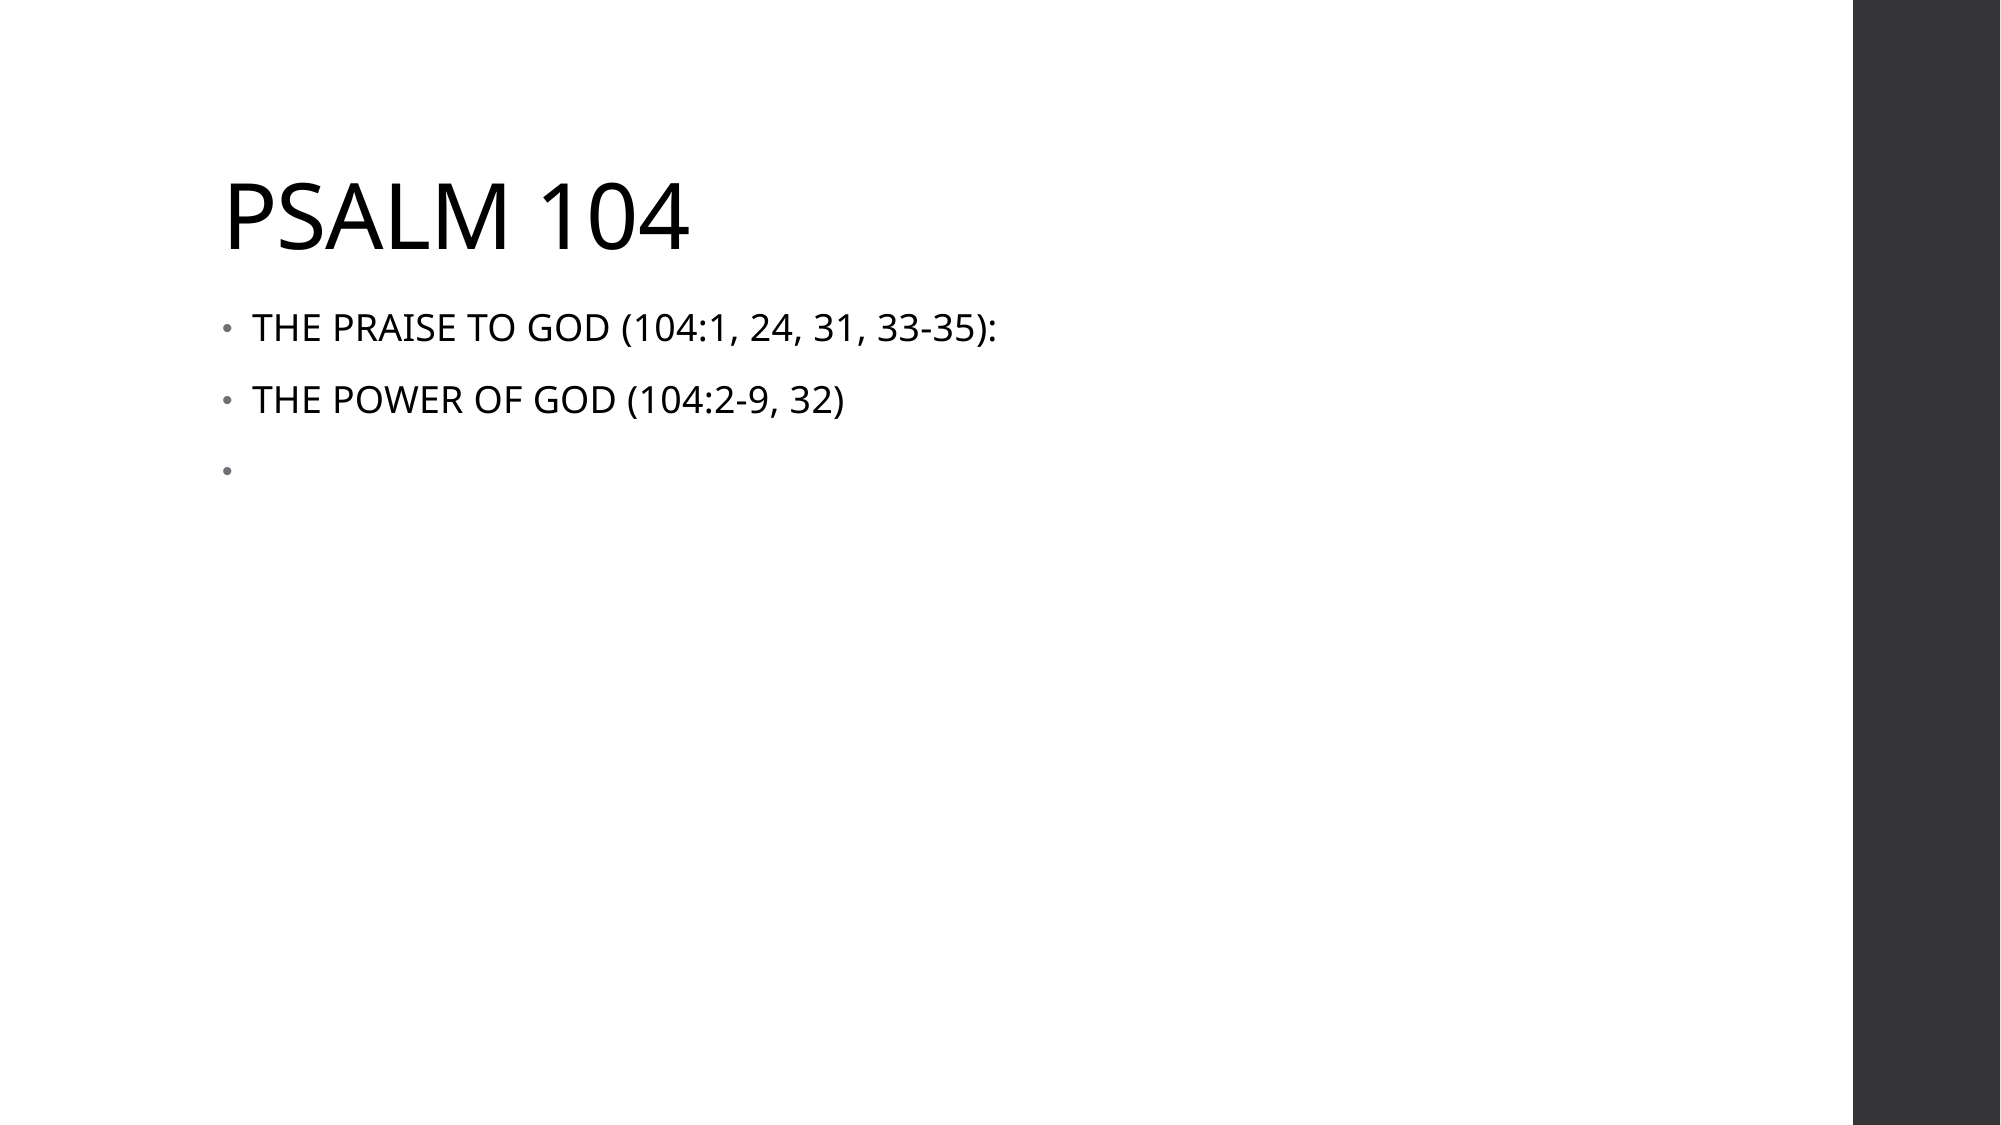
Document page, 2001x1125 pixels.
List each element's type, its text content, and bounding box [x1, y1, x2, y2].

list THE PRAISE TO GOD (104:1, 24, 31, 33-35): THE POWER OF GOD (104:2-9, 32) [206, 299, 1617, 1014]
title PSALM 104 [206, 60, 1797, 278]
